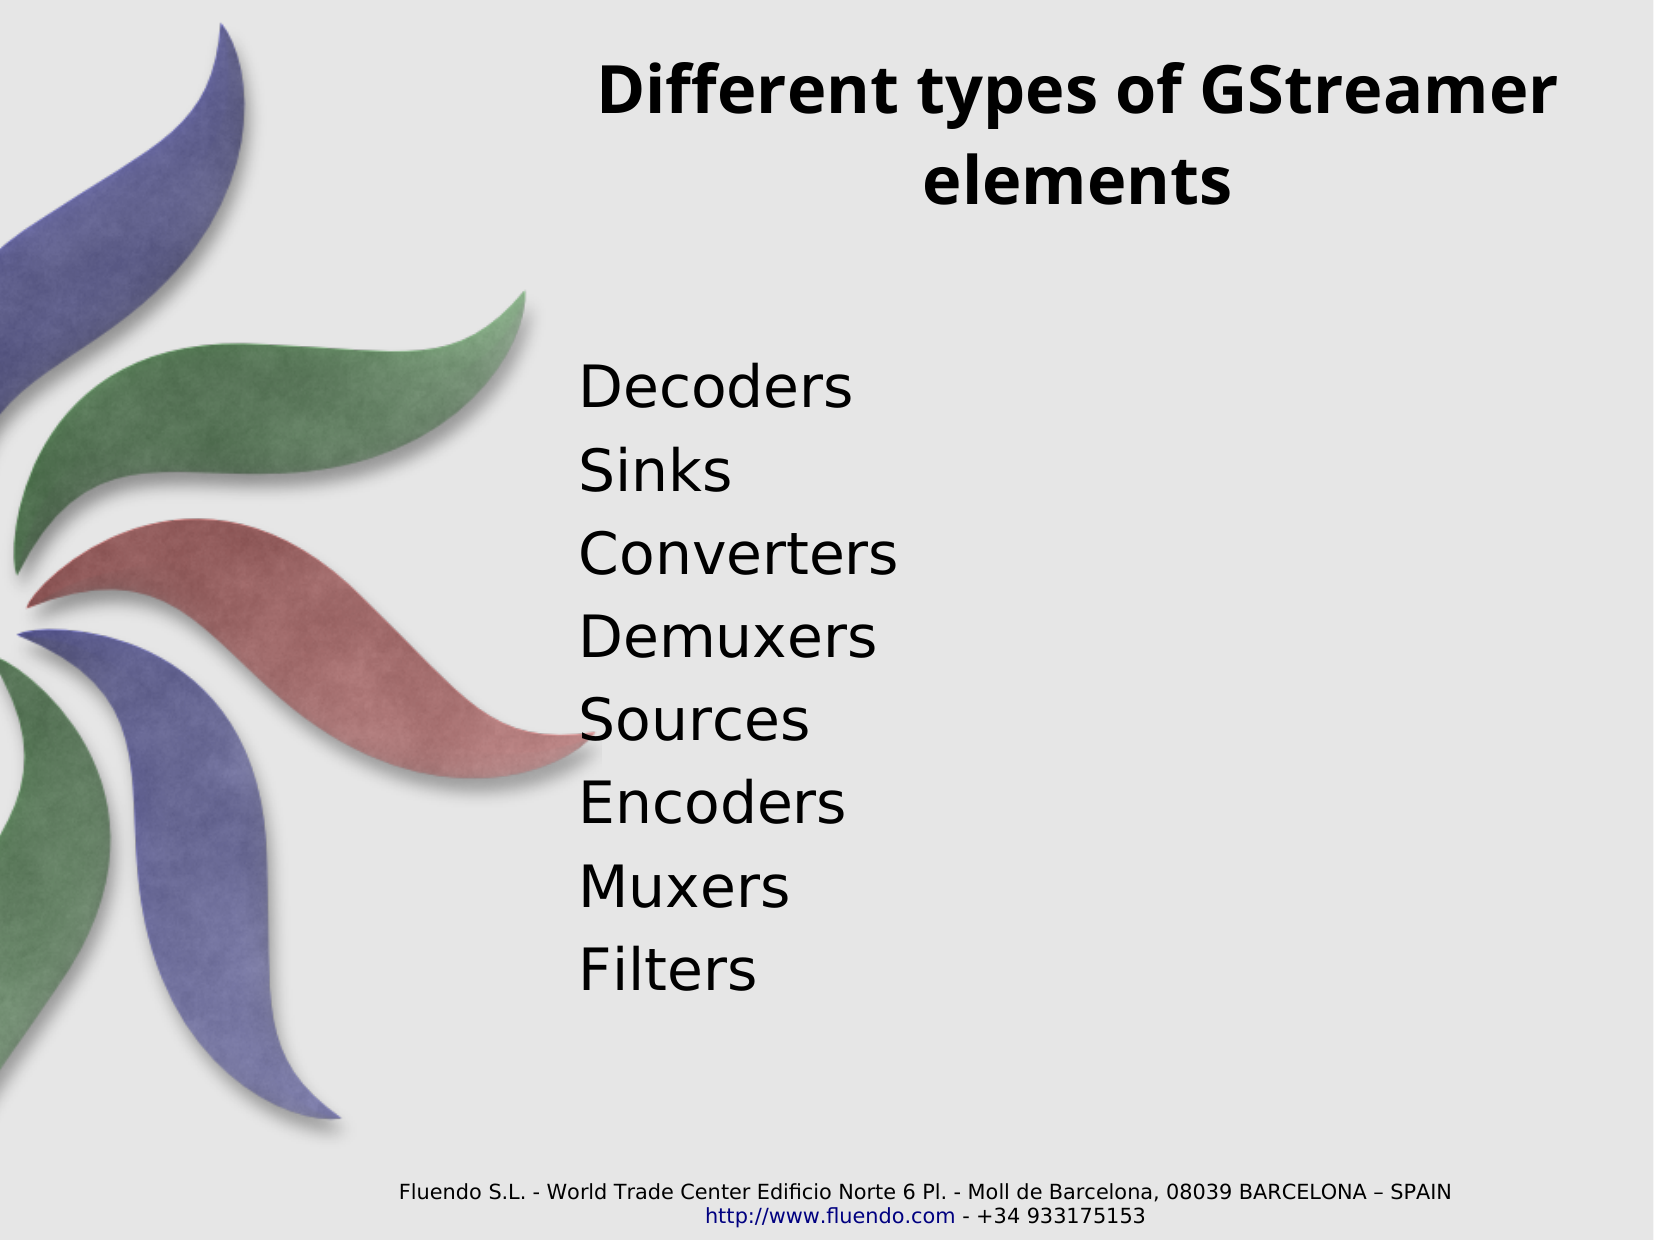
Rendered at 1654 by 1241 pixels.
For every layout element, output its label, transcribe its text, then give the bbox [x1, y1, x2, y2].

list Decoders Sinks Converters Demuxers Sources Encoders Muxers Filters [561, 236, 1595, 1123]
picture [597, 1189, 602, 1198]
picture [0, 1, 602, 1241]
title Different types of GStreamer elements [561, 52, 1595, 214]
